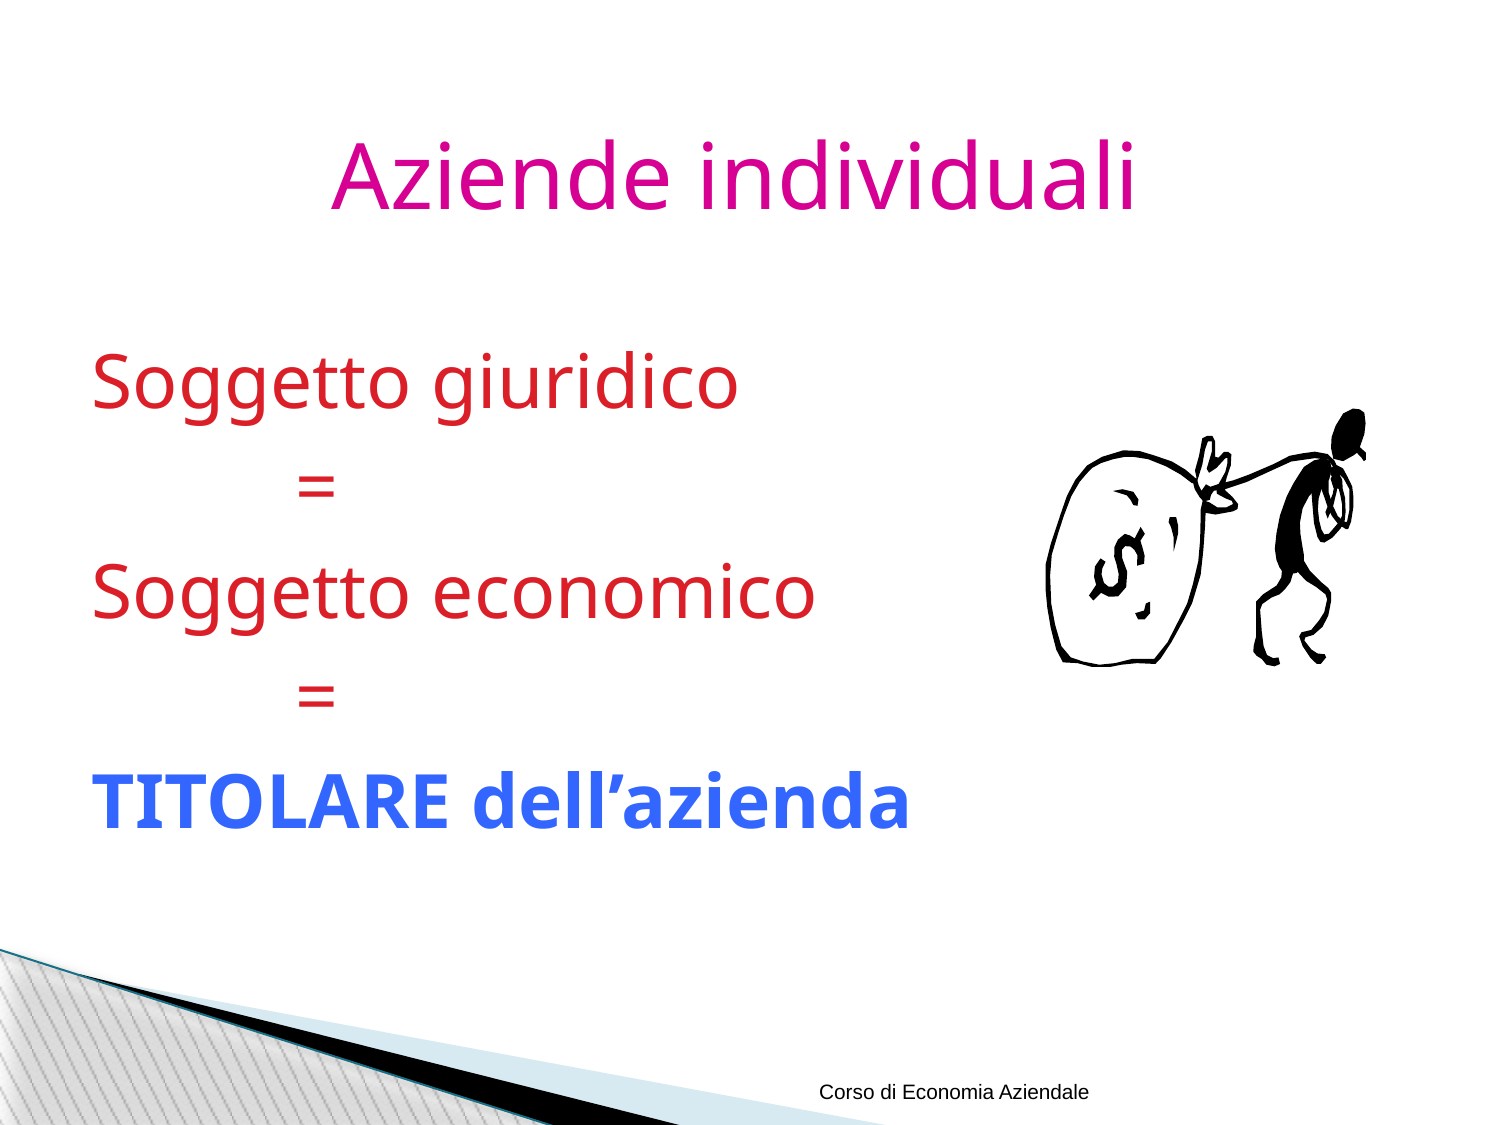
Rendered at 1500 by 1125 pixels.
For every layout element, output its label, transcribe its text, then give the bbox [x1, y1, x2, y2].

text_box Soggetto giuridico = Soggetto economico = TITOLARE dell’azienda [76, 326, 951, 1002]
picture [1045, 408, 1366, 667]
footer Corso di Economia Aziendale [718, 1051, 1105, 1112]
text_box Aziende individuali [88, 90, 1406, 236]
